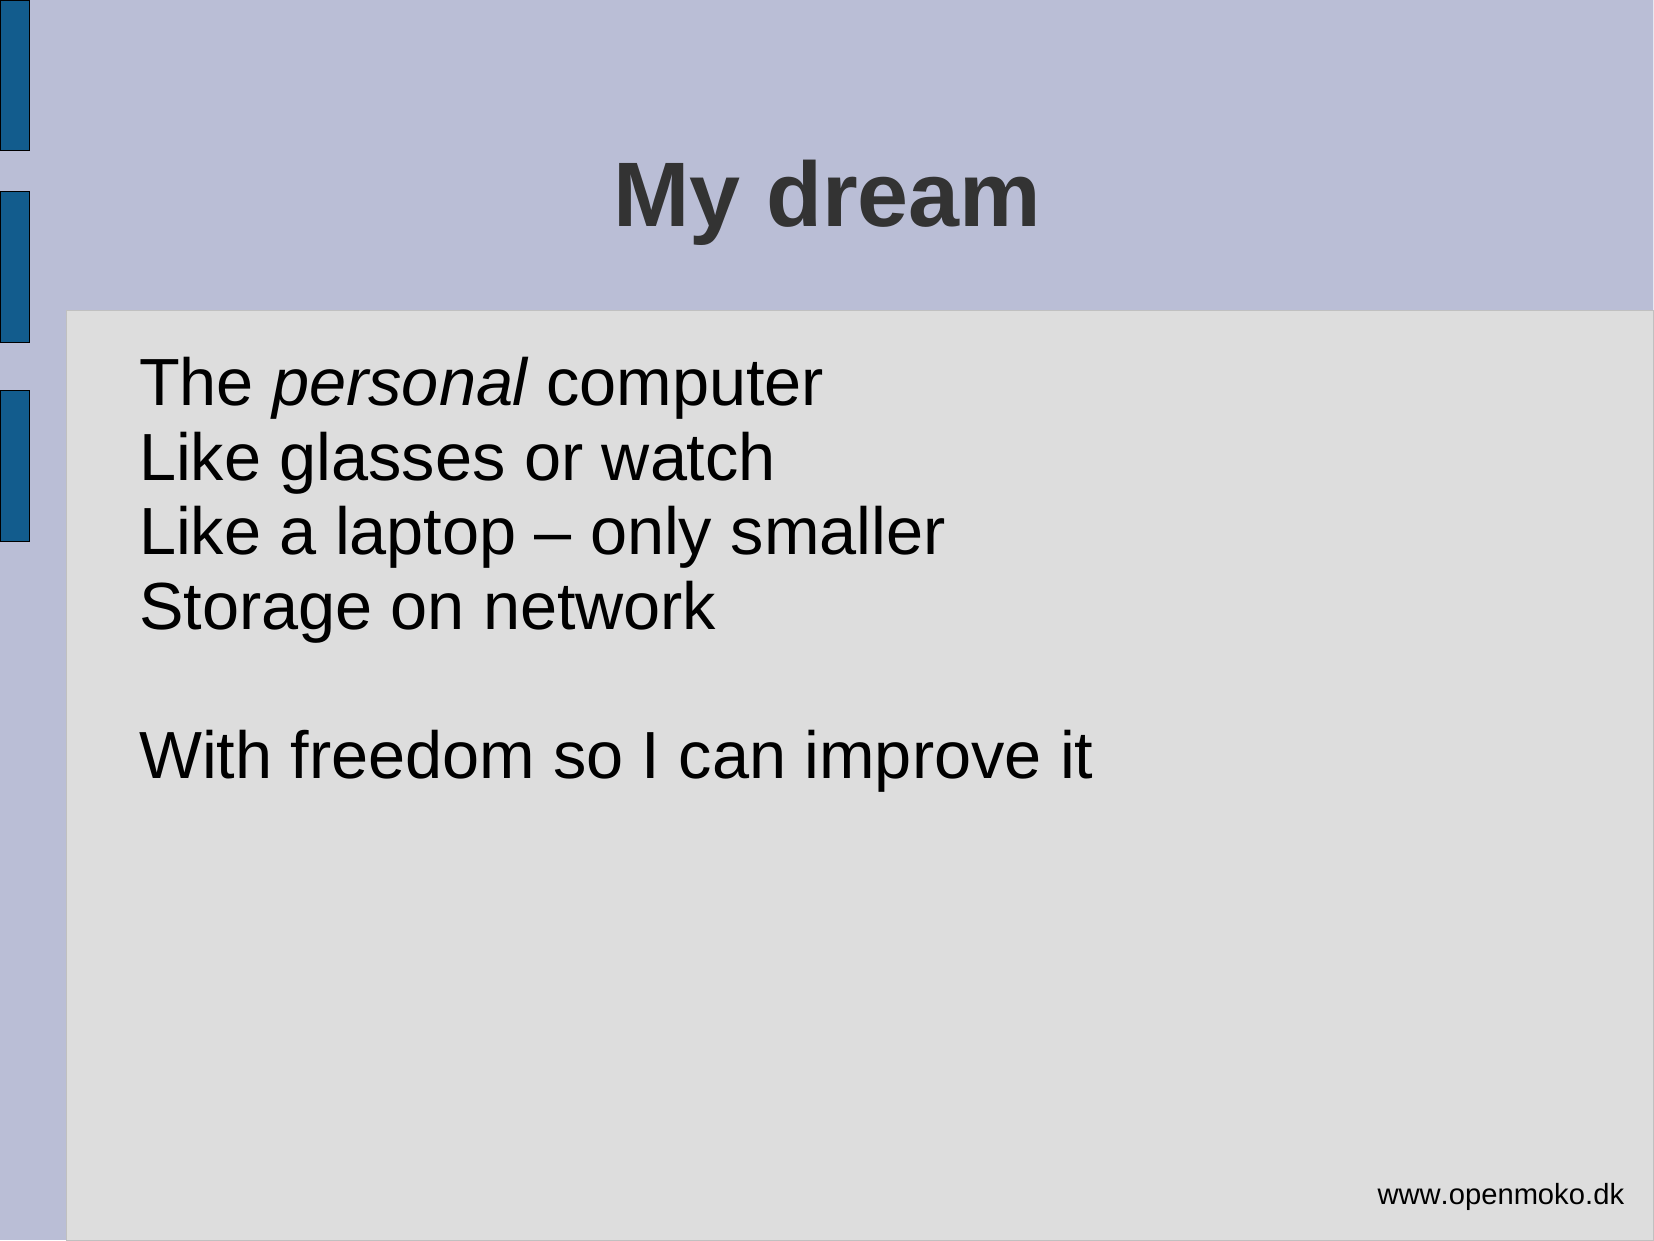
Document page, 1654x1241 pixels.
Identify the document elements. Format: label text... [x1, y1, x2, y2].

list The personal computer Like glasses or watch Like a laptop – only smaller Storage on network With freedom so I can improve it [121, 344, 1534, 1127]
title My dream [121, 91, 1534, 299]
